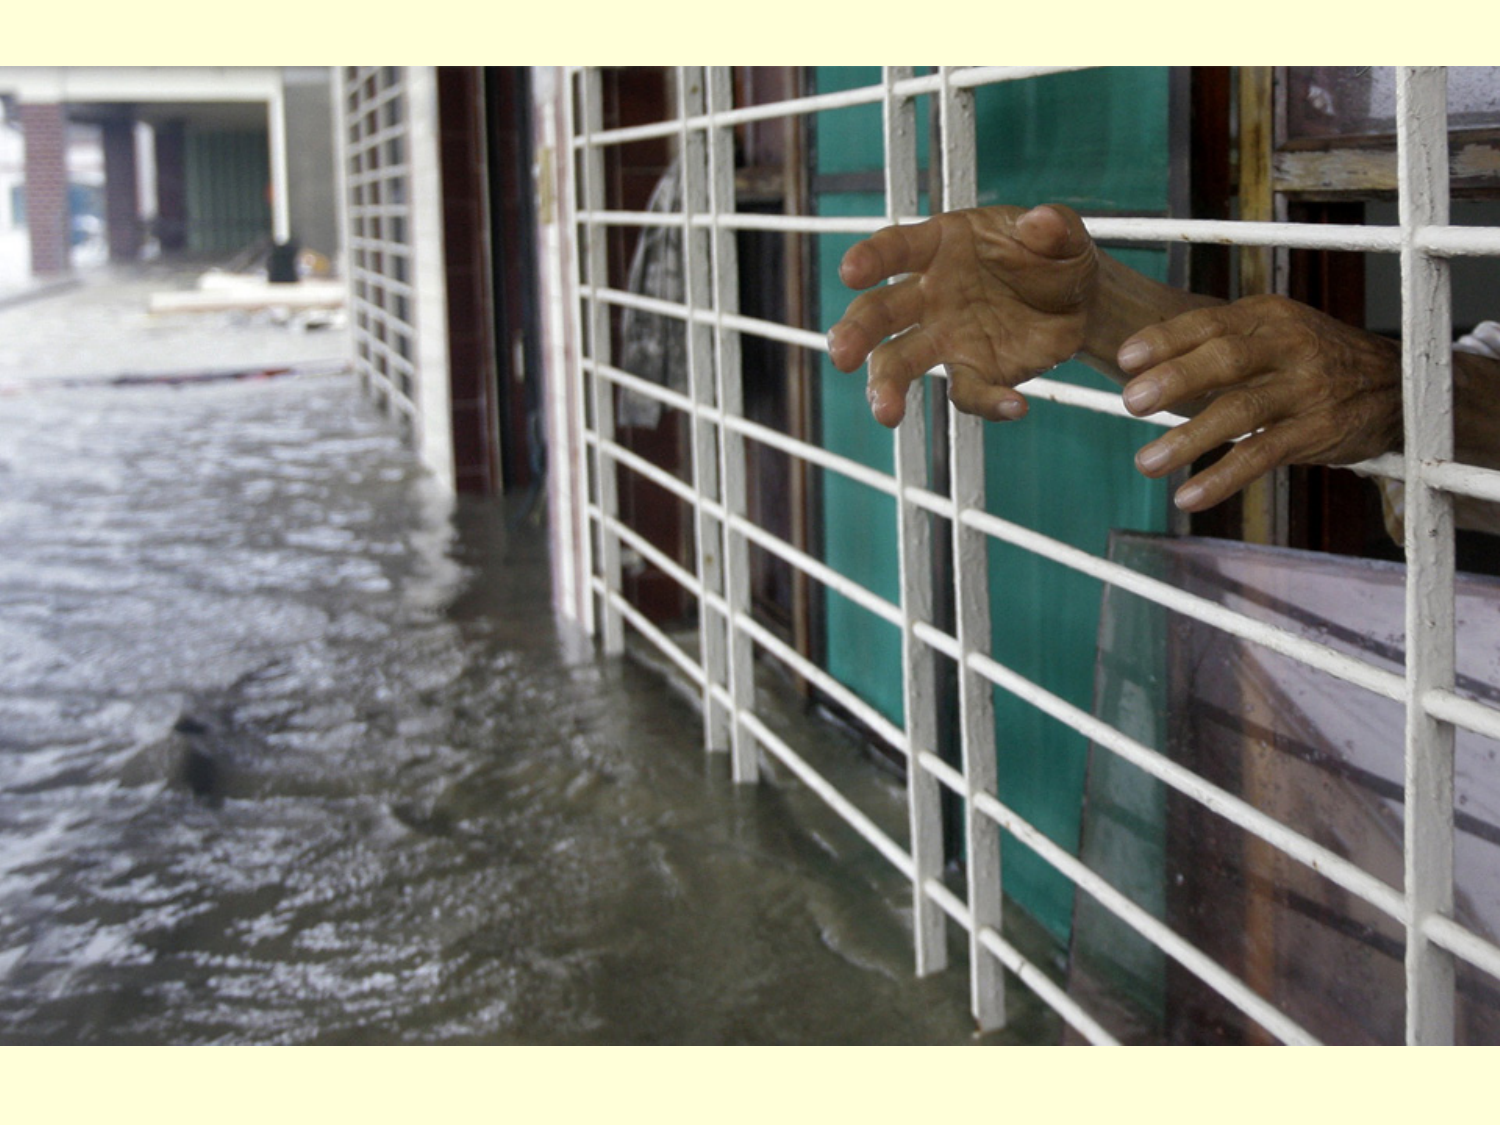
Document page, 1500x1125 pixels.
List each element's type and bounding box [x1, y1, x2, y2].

picture [0, 66, 1500, 1047]
